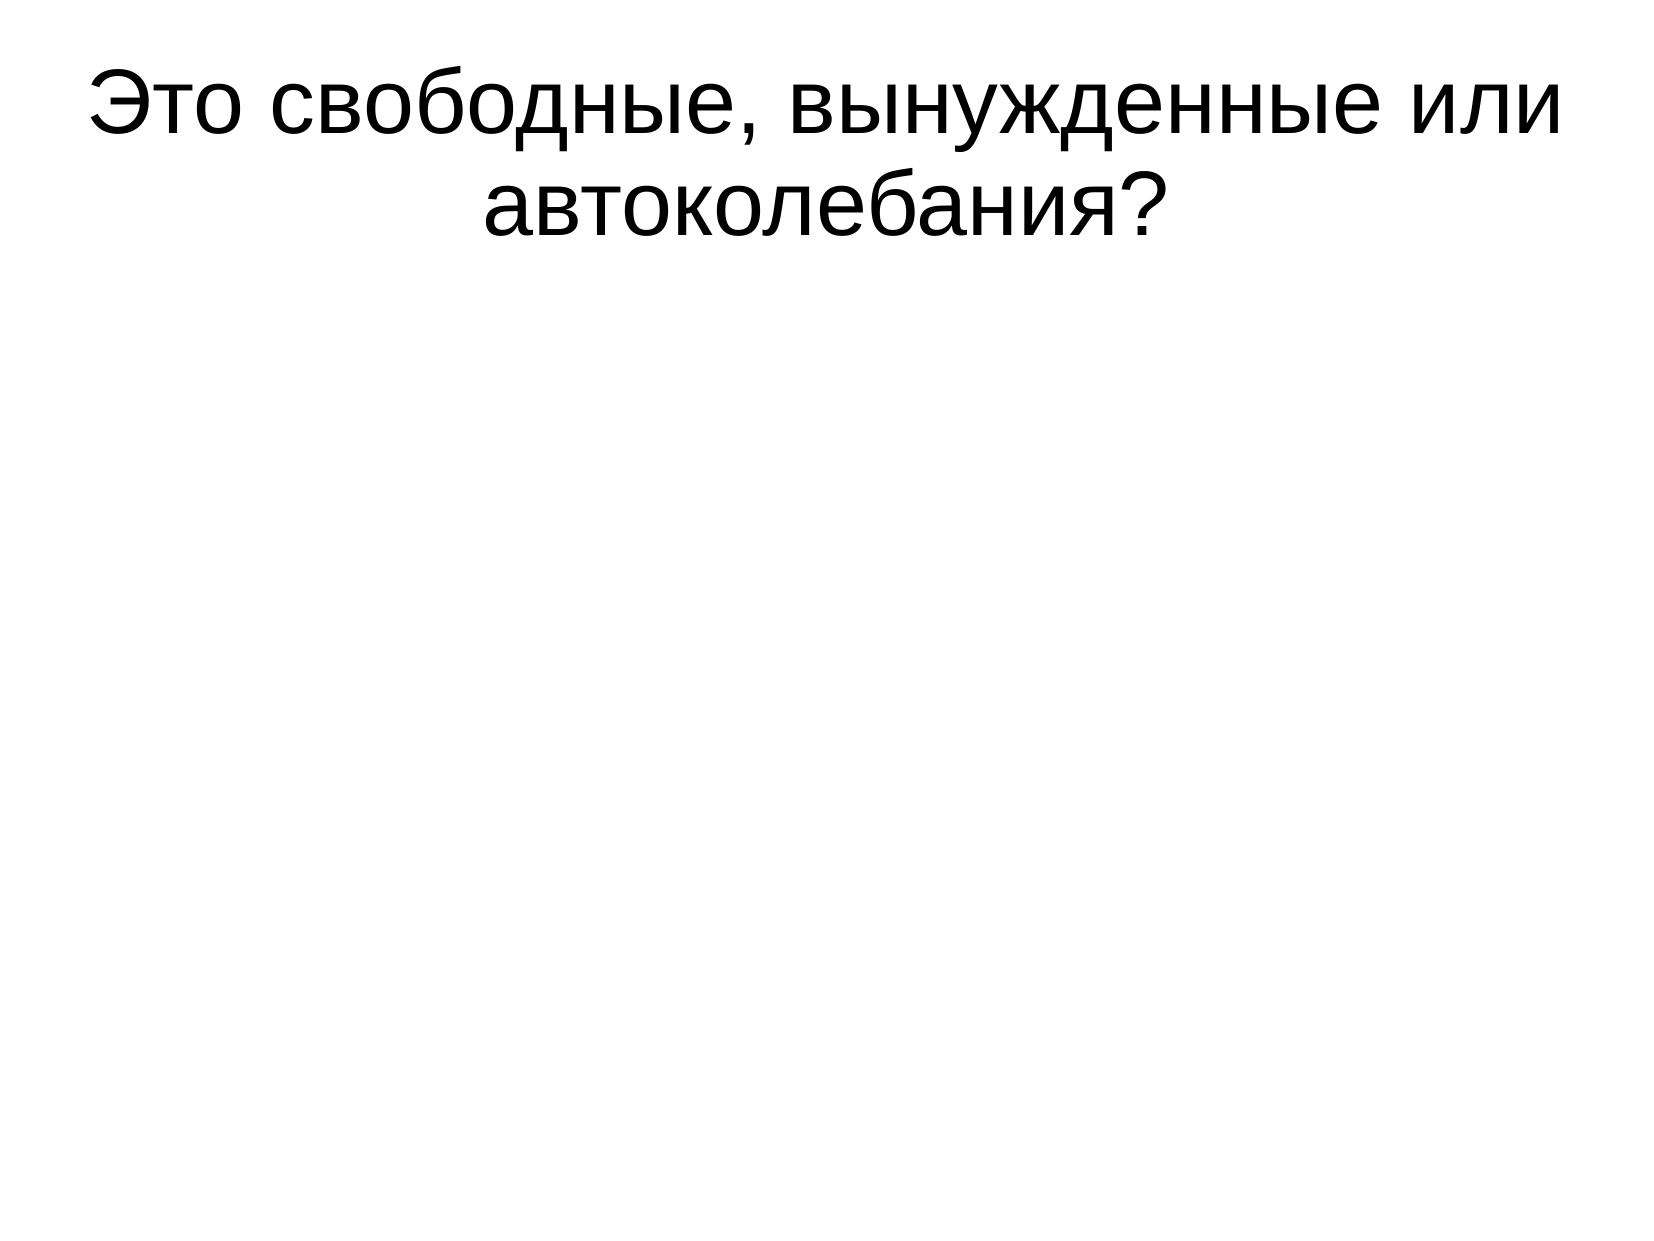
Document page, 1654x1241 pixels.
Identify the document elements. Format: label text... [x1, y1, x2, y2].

title Это свободные, вынужденные или автоколебания? [82, 49, 1571, 257]
